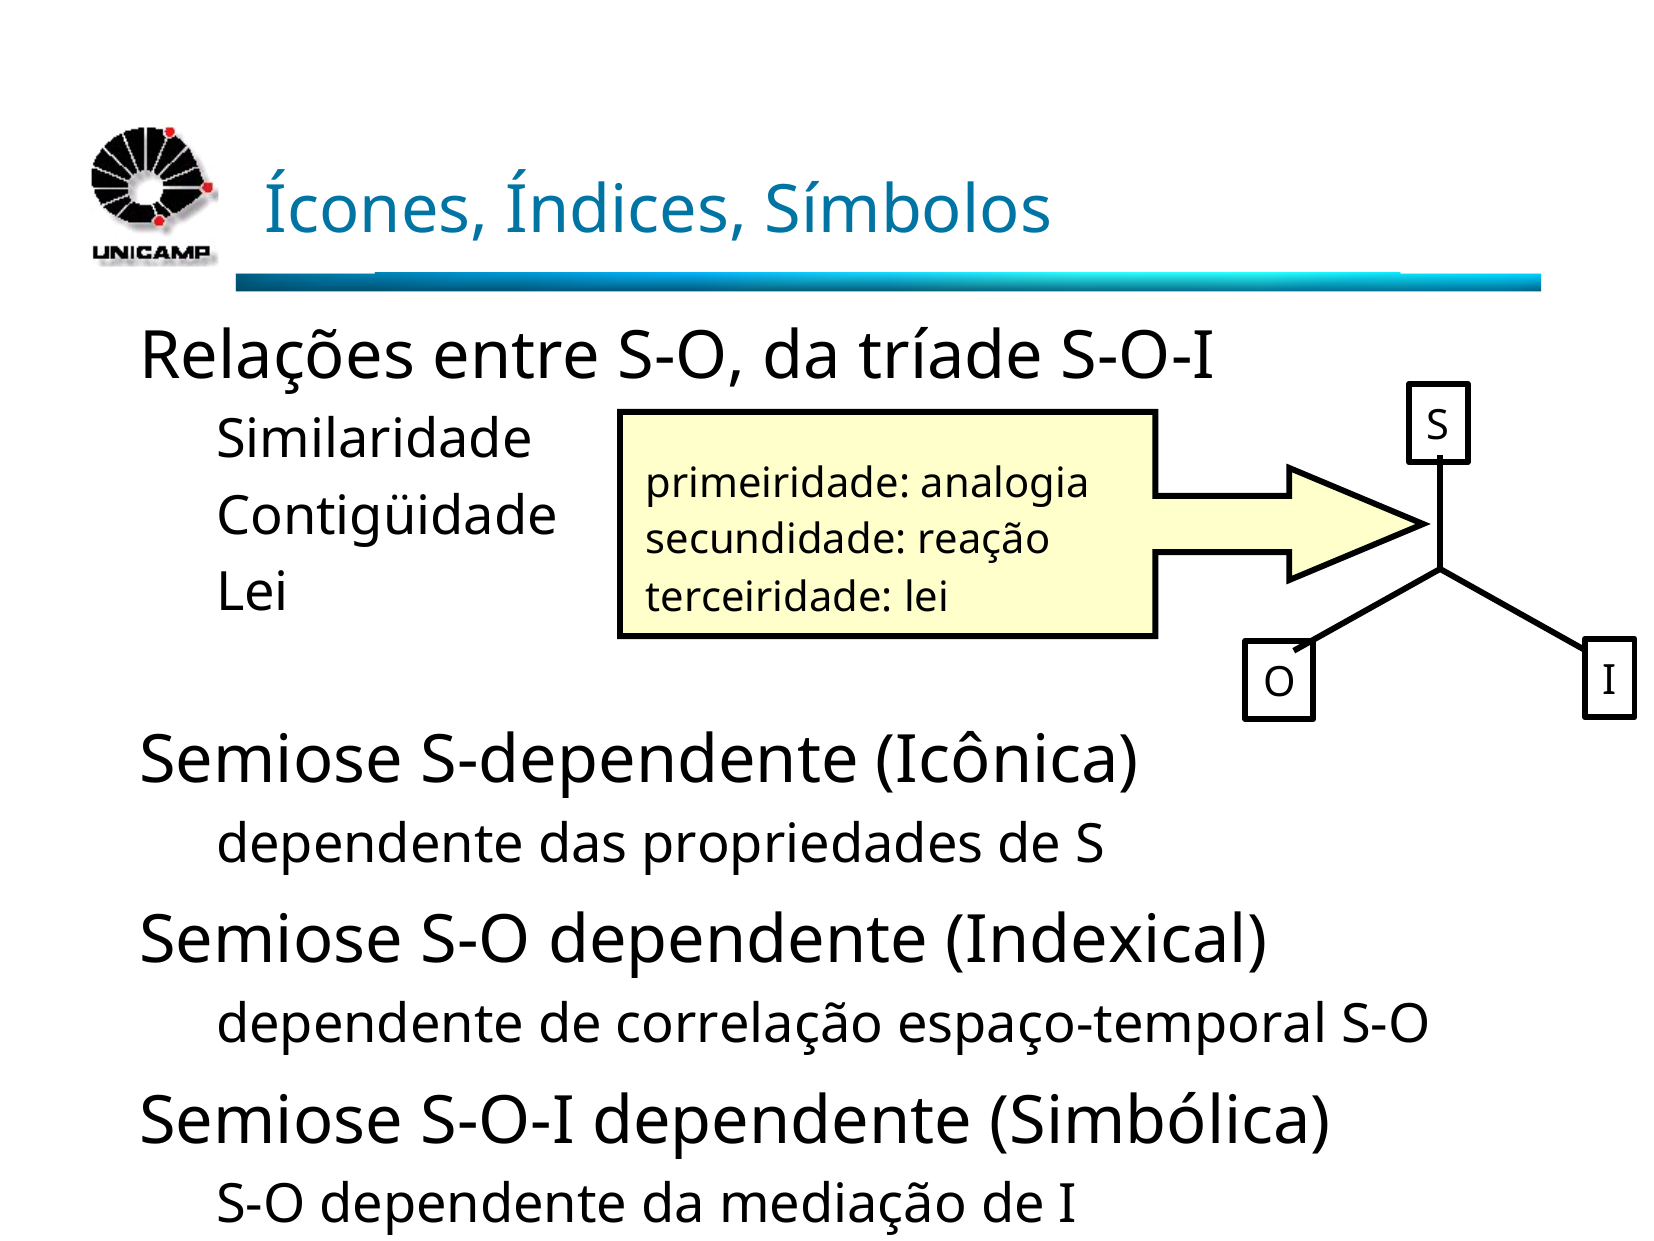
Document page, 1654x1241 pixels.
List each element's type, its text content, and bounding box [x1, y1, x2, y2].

text_box primeiridade: analogia secundidade: reação terceiridade: lei [627, 441, 1108, 634]
text_box [620, 411, 1424, 637]
list Relações entre S-O, da tríade S-O-I Similaridade Contigüidade Lei Semiose S-dependente (Icônica) dependente das propriedades de S Semiose S-O dependente (Indexical) dependente de correlação espaço-temporal S-O Semiose S-O-I dependente (Simbólica) S-O dependente da mediação de I [121, 309, 1534, 1182]
text_box I [1584, 638, 1635, 718]
title Ícones, Índices, Símbolos [264, 42, 1534, 250]
picture [125, 272, 1654, 295]
text_box O [1245, 640, 1314, 719]
text_box S [1409, 383, 1468, 463]
